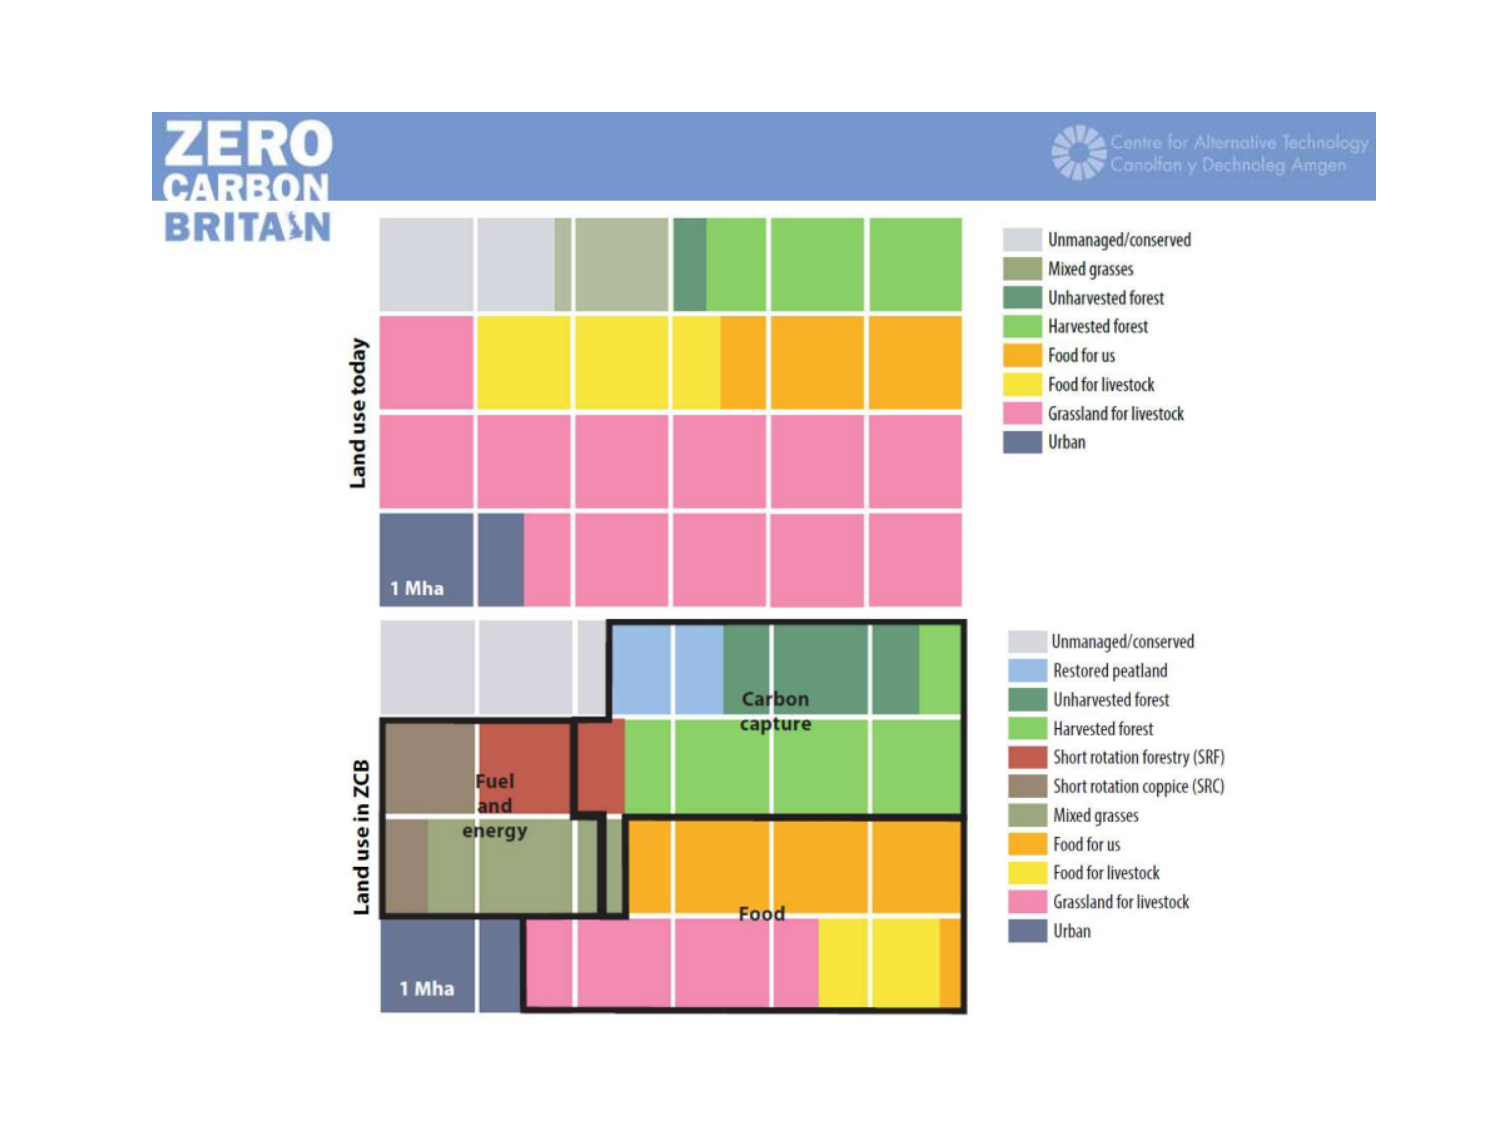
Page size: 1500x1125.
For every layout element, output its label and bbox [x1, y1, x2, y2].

picture [152, 112, 1376, 1031]
